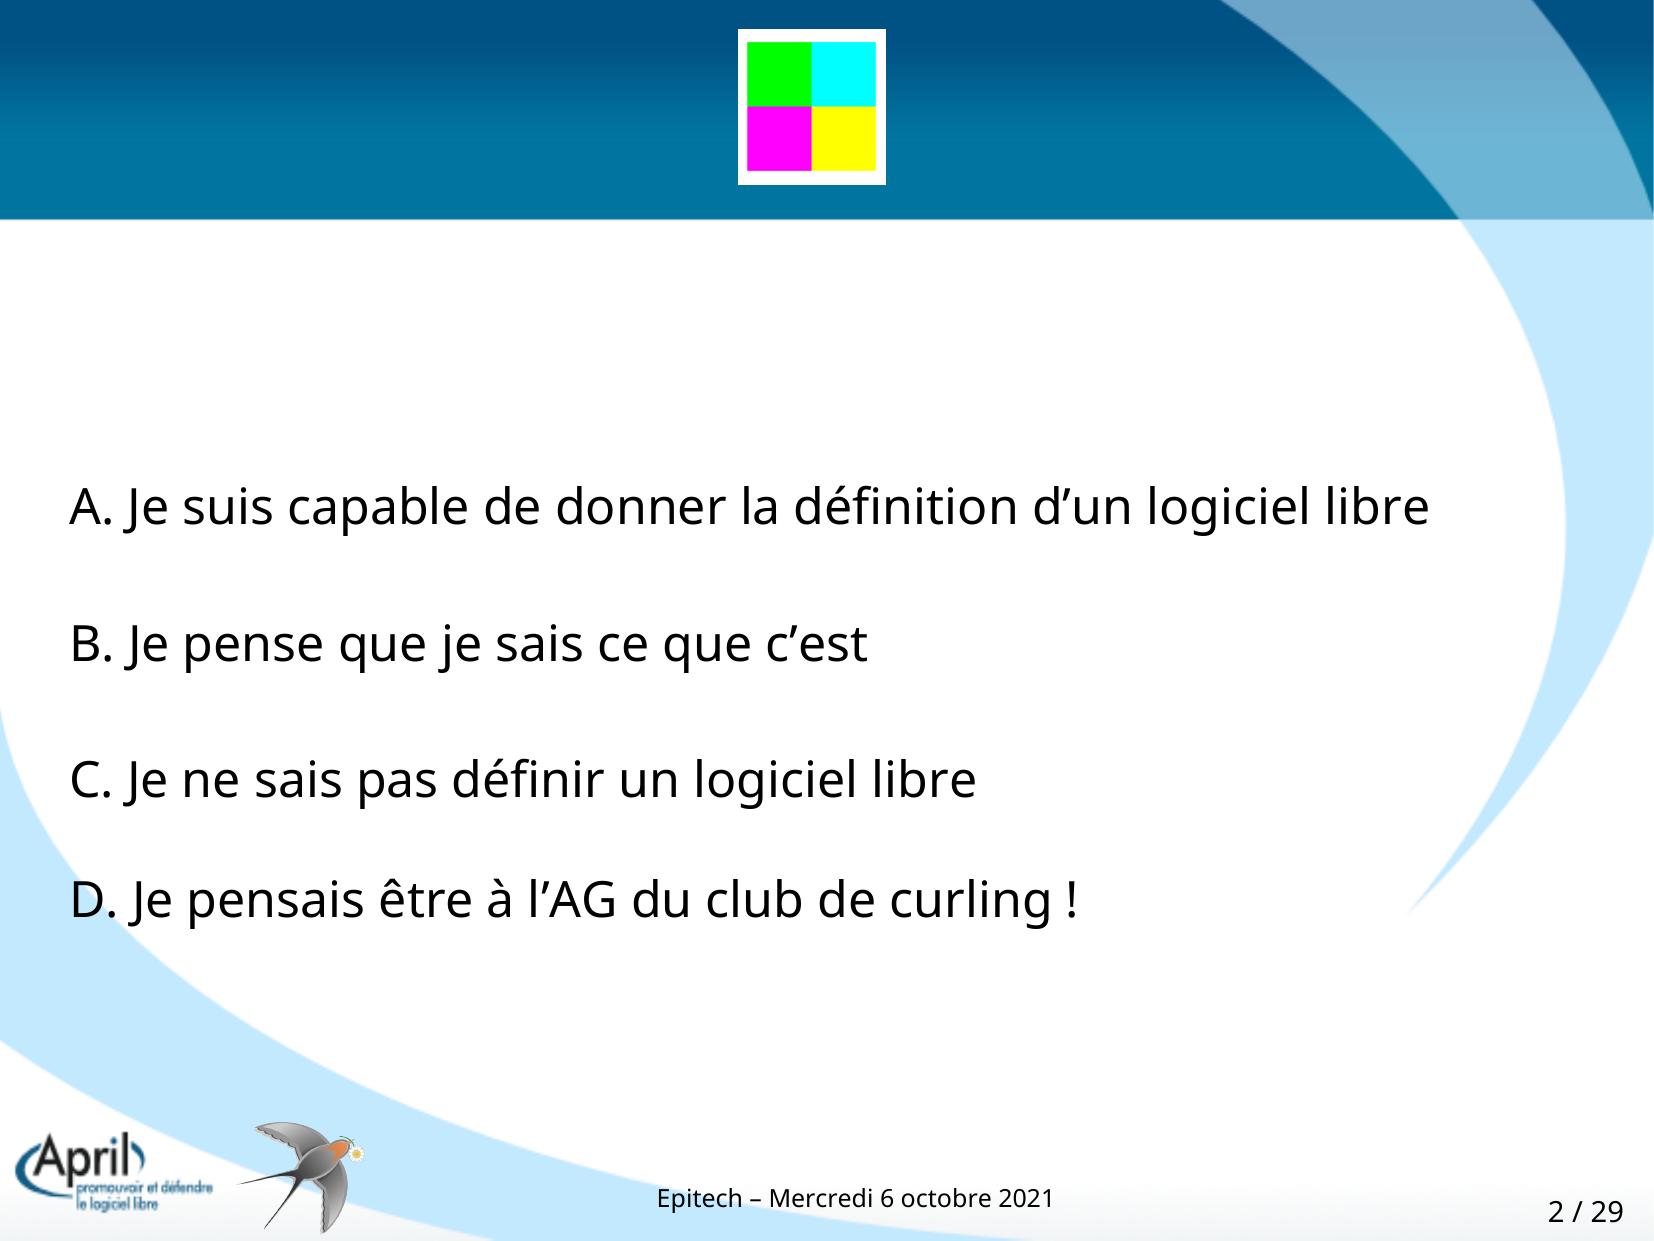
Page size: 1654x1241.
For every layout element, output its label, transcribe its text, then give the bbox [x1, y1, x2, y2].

picture [1595, 1203, 1602, 1216]
text_box A. Je suis capable de donner la définition d’un logiciel libre B. Je pense que je sais ce que c’est C. Je ne sais pas définir un logiciel libre D. Je pensais être à l’AG du club de curling ! [54, 327, 1595, 1241]
picture [0, 0, 1654, 1241]
